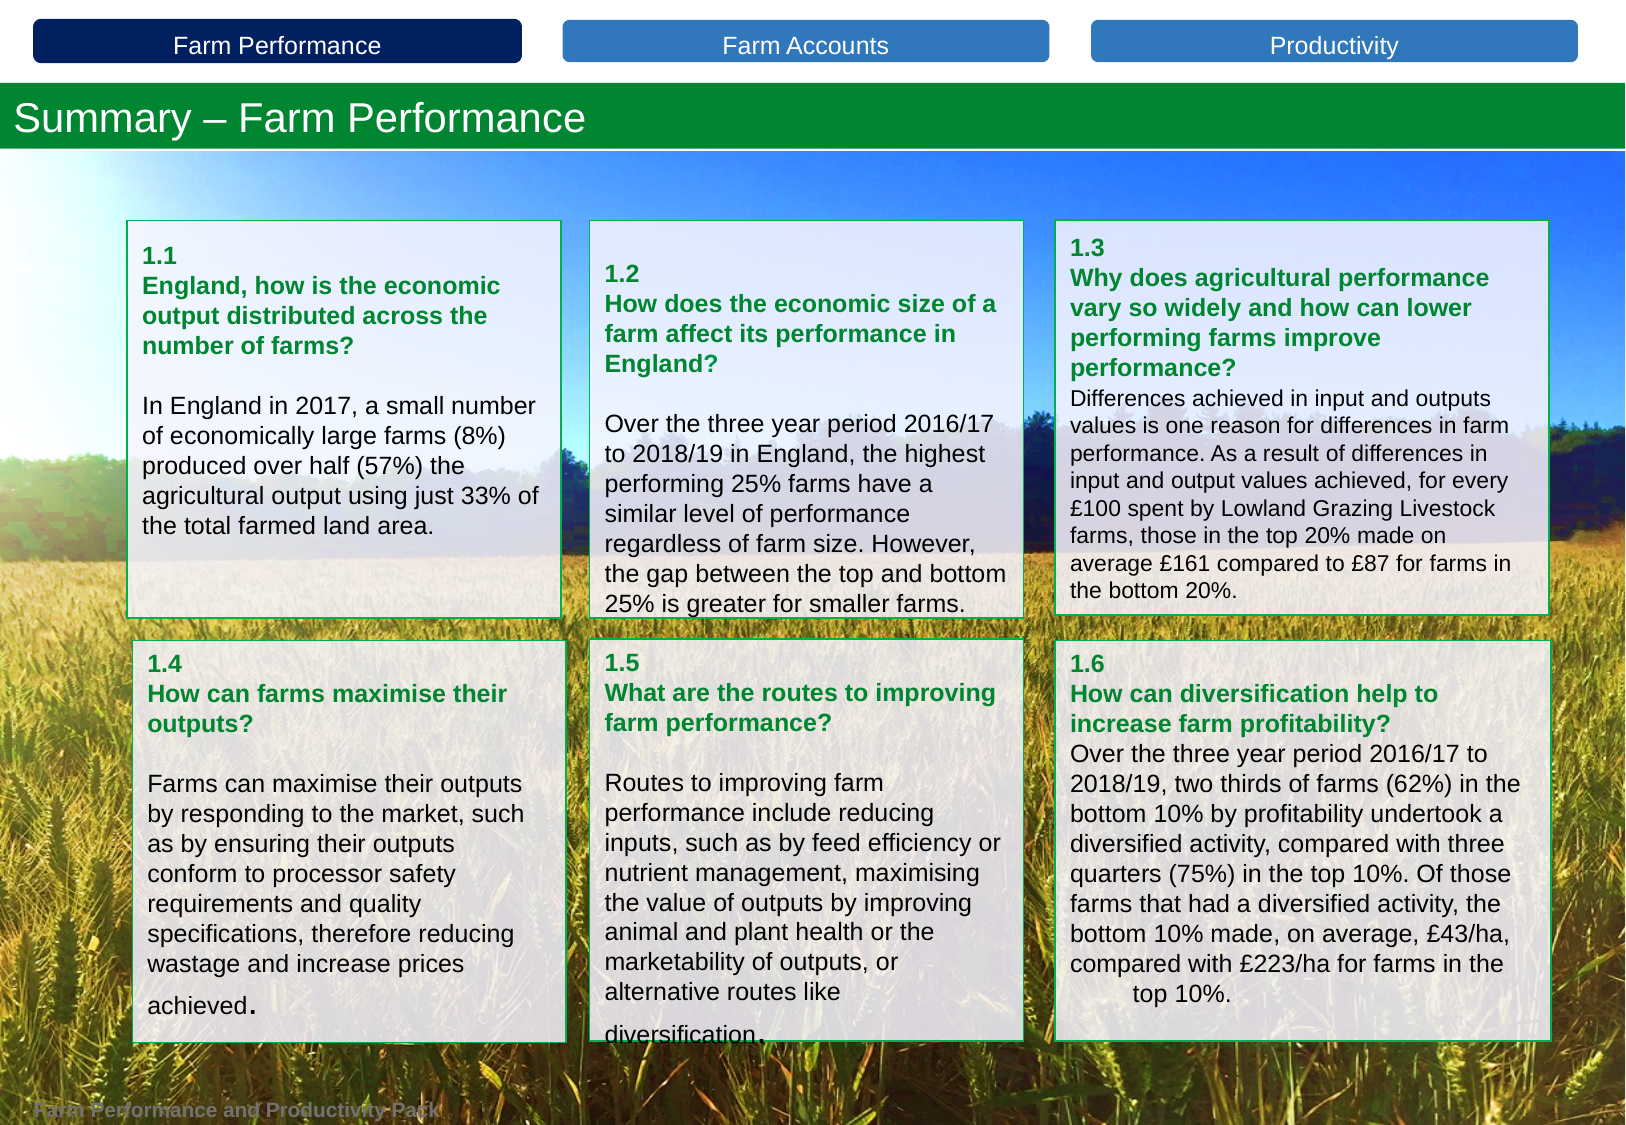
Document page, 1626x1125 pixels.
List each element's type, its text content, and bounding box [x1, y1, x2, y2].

text_box 1.1 England, how is the economic output distributed across the number of farms? In England in 2017, a small number of economically large farms (8%) produced over half (57%) the agricultural output using just 33% of the total farmed land area. [127, 220, 561, 618]
text_box 1.6 How can diversification help to increase farm profitability? Over the three year period 2016/17 to 2018/19, two thirds of farms (62%) in the bottom 10% by profitability undertook a diversified activity, compared with three quarters (75%) in the top 10%. Of those farms that had a diversified activity, the bottom 10% made, on average, £43/ha, compared with £223/ha for farms in the top 10%. [1055, 641, 1551, 1041]
text_box 1.5 What are the routes to improving farm performance? Routes to improving farm performance include reducing inputs, such as by feed efficiency or nutrient management, maximising the value of outputs by improving animal and plant health or the marketability of outputs, or alternative routes like diversification. [590, 639, 1023, 1041]
text_box Farm Performance and Productivity Pack [34, 1097, 440, 1122]
text_box 1.2 How does the economic size of a farm affect its performance in England? Over the three year period 2016/17 to 2018/19 in England, the highest performing 25% farms have a similar level of performance regardless of farm size. However, the gap between the top and bottom 25% is greater for smaller farms. [590, 220, 1023, 618]
text_box Farm Performance [34, 19, 521, 63]
text_box Farm Accounts [562, 19, 1050, 63]
text_box Productivity [1091, 19, 1578, 63]
text_box 1.3 Why does agricultural performance vary so widely and how can lower performing farms improve performance? Differences achieved in input and outputs values is one reason for differences in farm performance. As a result of differences in input and output values achieved, for every £100 spent by Lowland Grazing Livestock farms, those in the top 20% made on average £161 compared to £87 for farms in the bottom 20%. [1055, 220, 1549, 615]
text_box 1.4 How can farms maximise their outputs? Farms can maximise their outputs by responding to the market, such as by ensuring their outputs conform to processor safety requirements and quality specifications, therefore reducing wastage and increase prices achieved. [132, 641, 566, 1043]
text_box Summary – Farm Performance [0, 82, 1625, 149]
picture [0, 151, 1625, 1125]
